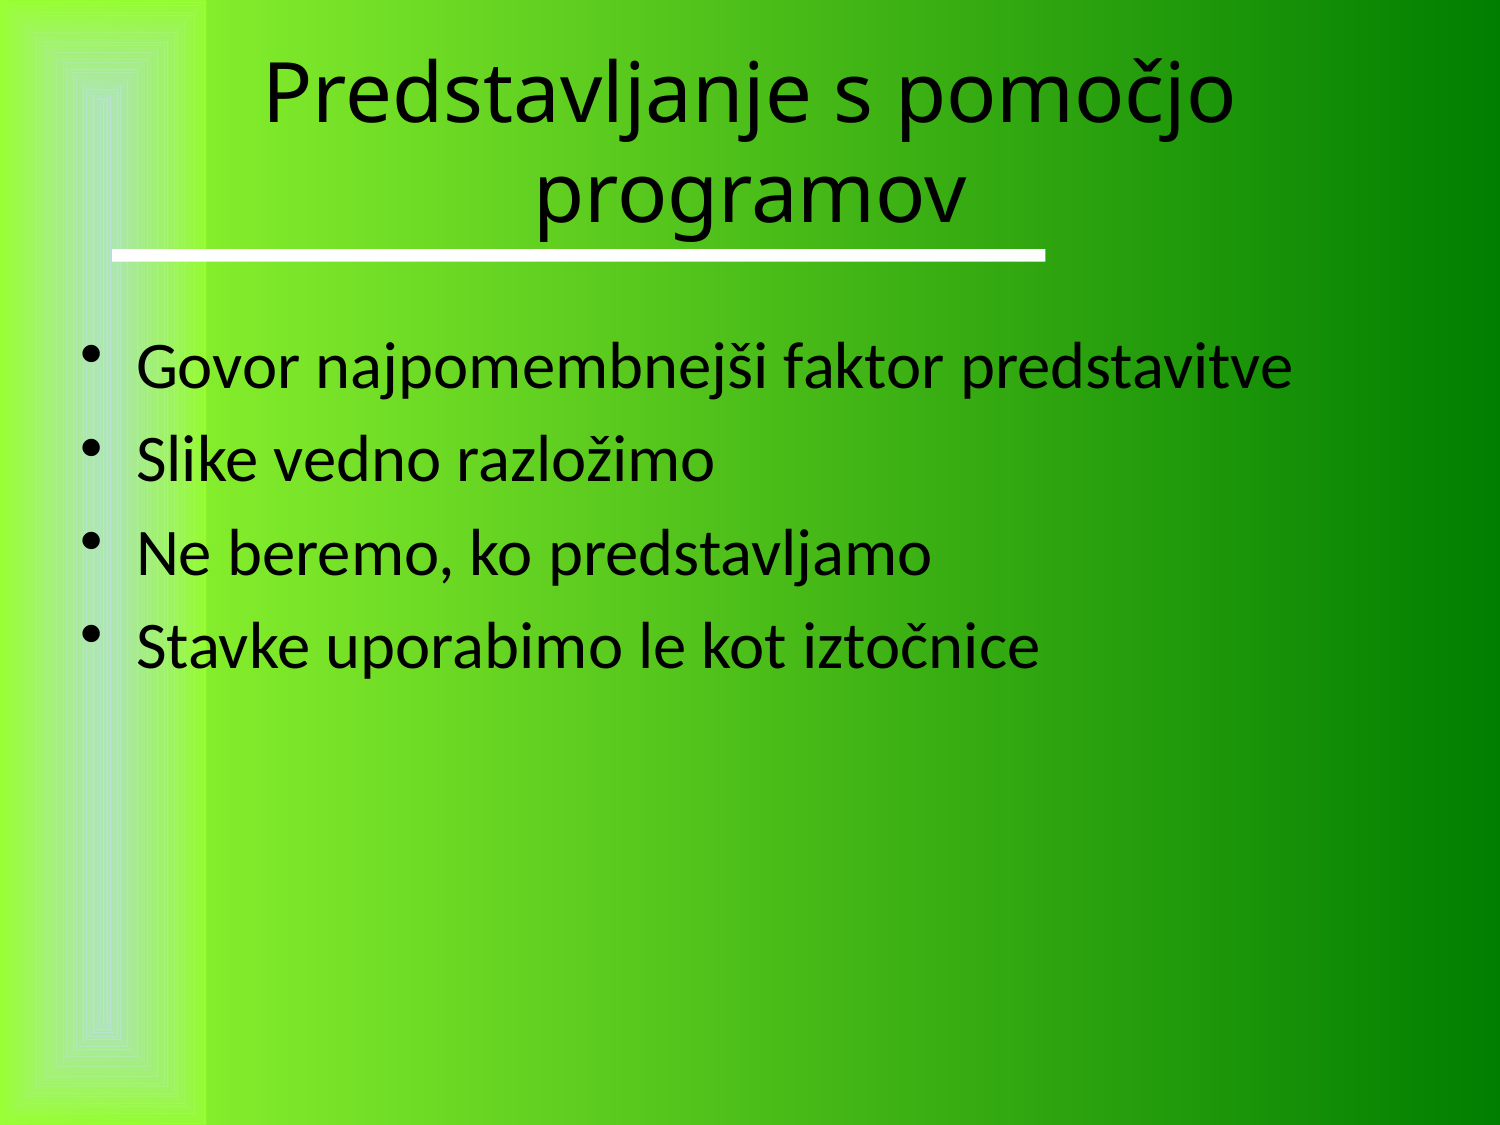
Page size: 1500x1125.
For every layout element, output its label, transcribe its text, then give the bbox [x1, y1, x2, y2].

title Predstavljanje s pomočjo programov [75, 45, 1425, 233]
text_box [0, 0, 207, 1125]
list Govor najpomembnejši faktor predstavitve Slike vedno razložimo Ne beremo, ko predstavljamo Stavke uporabimo le kot iztočnice [64, 314, 1415, 802]
